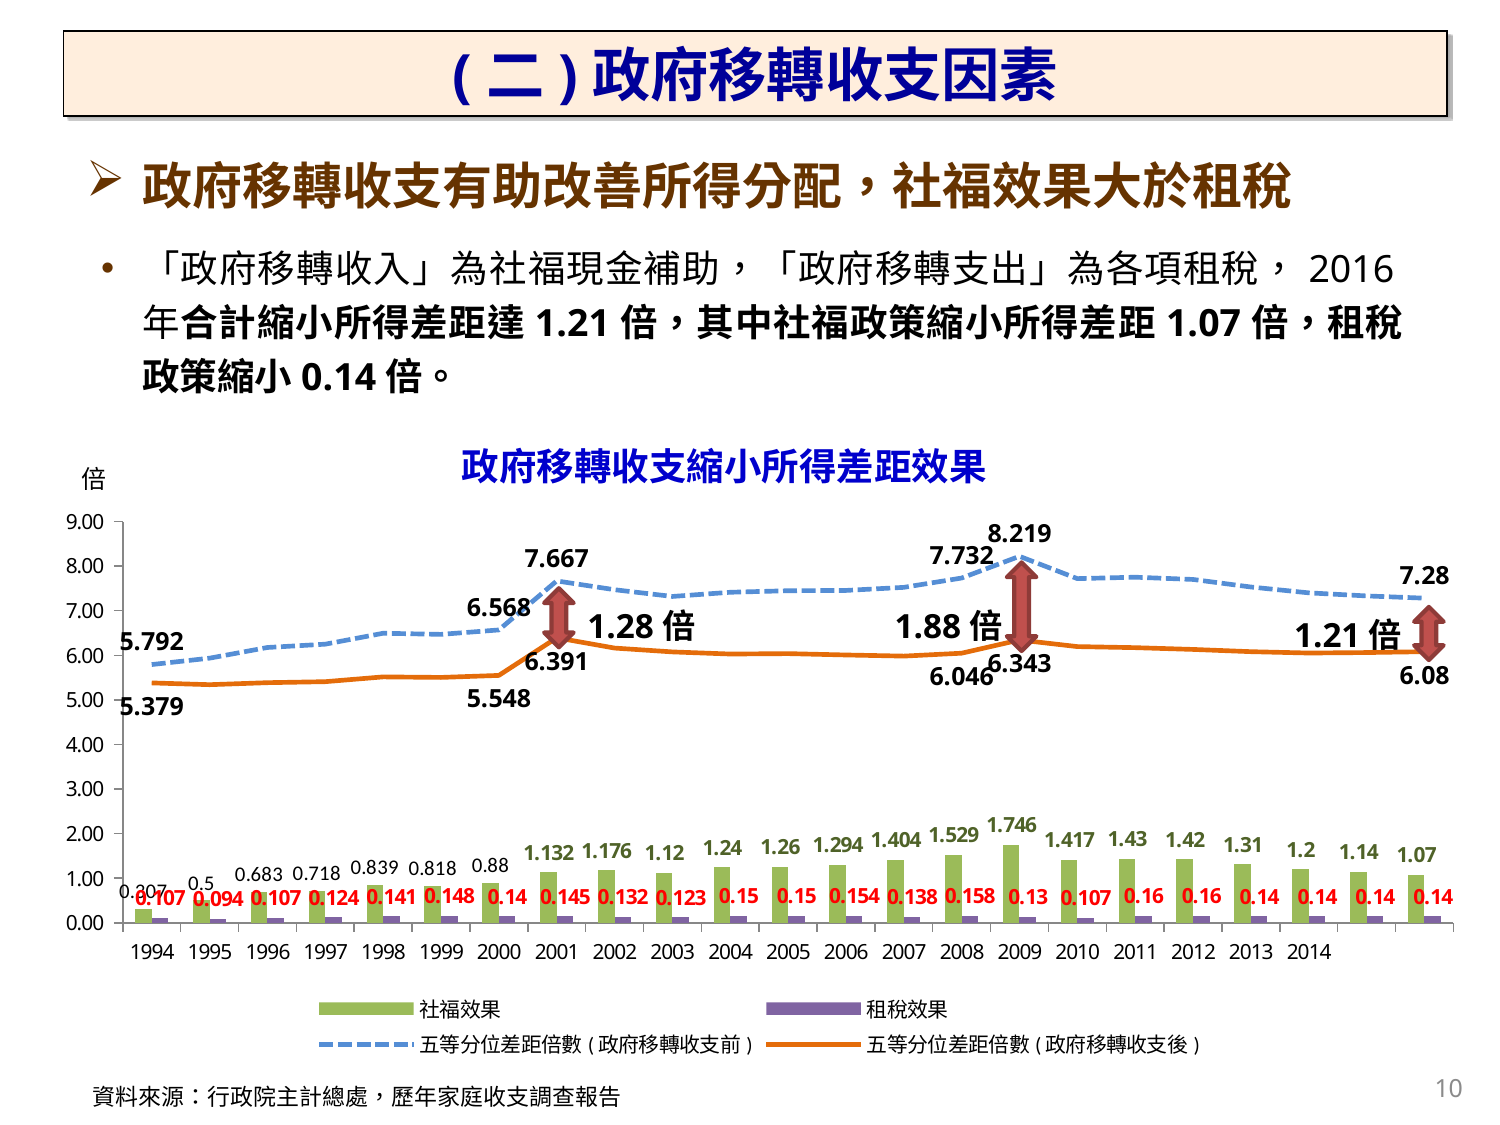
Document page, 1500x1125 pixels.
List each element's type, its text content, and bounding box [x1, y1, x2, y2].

text_box 政府移轉收支有助改善所得分配，社福效果大於租稅 「政府移轉收入」為社福現金補助，「政府移轉支出」為各項租稅，2016年合計縮小所得差距達1.21倍，其中社福政策縮小所得差距1.07倍，租稅政策縮小0.14倍。 [70, 148, 1419, 397]
text_box 政府移轉收支縮小所得差距效果 [447, 435, 1002, 496]
text_box (二)政府移轉收支因素 [63, 31, 1447, 116]
chart [36, 496, 1483, 1066]
slide_number <編號> [1128, 1059, 1478, 1120]
text_box [1414, 606, 1444, 661]
text_box 資料來源：行政院主計總處，歷年家庭收支調查報告 [77, 1068, 691, 1118]
text_box [544, 588, 574, 648]
text_box 1.28倍 [572, 597, 718, 653]
text_box 1.21倍 [1279, 606, 1424, 662]
text_box 1.88倍 [879, 597, 1025, 653]
text_box 倍 [66, 456, 113, 501]
